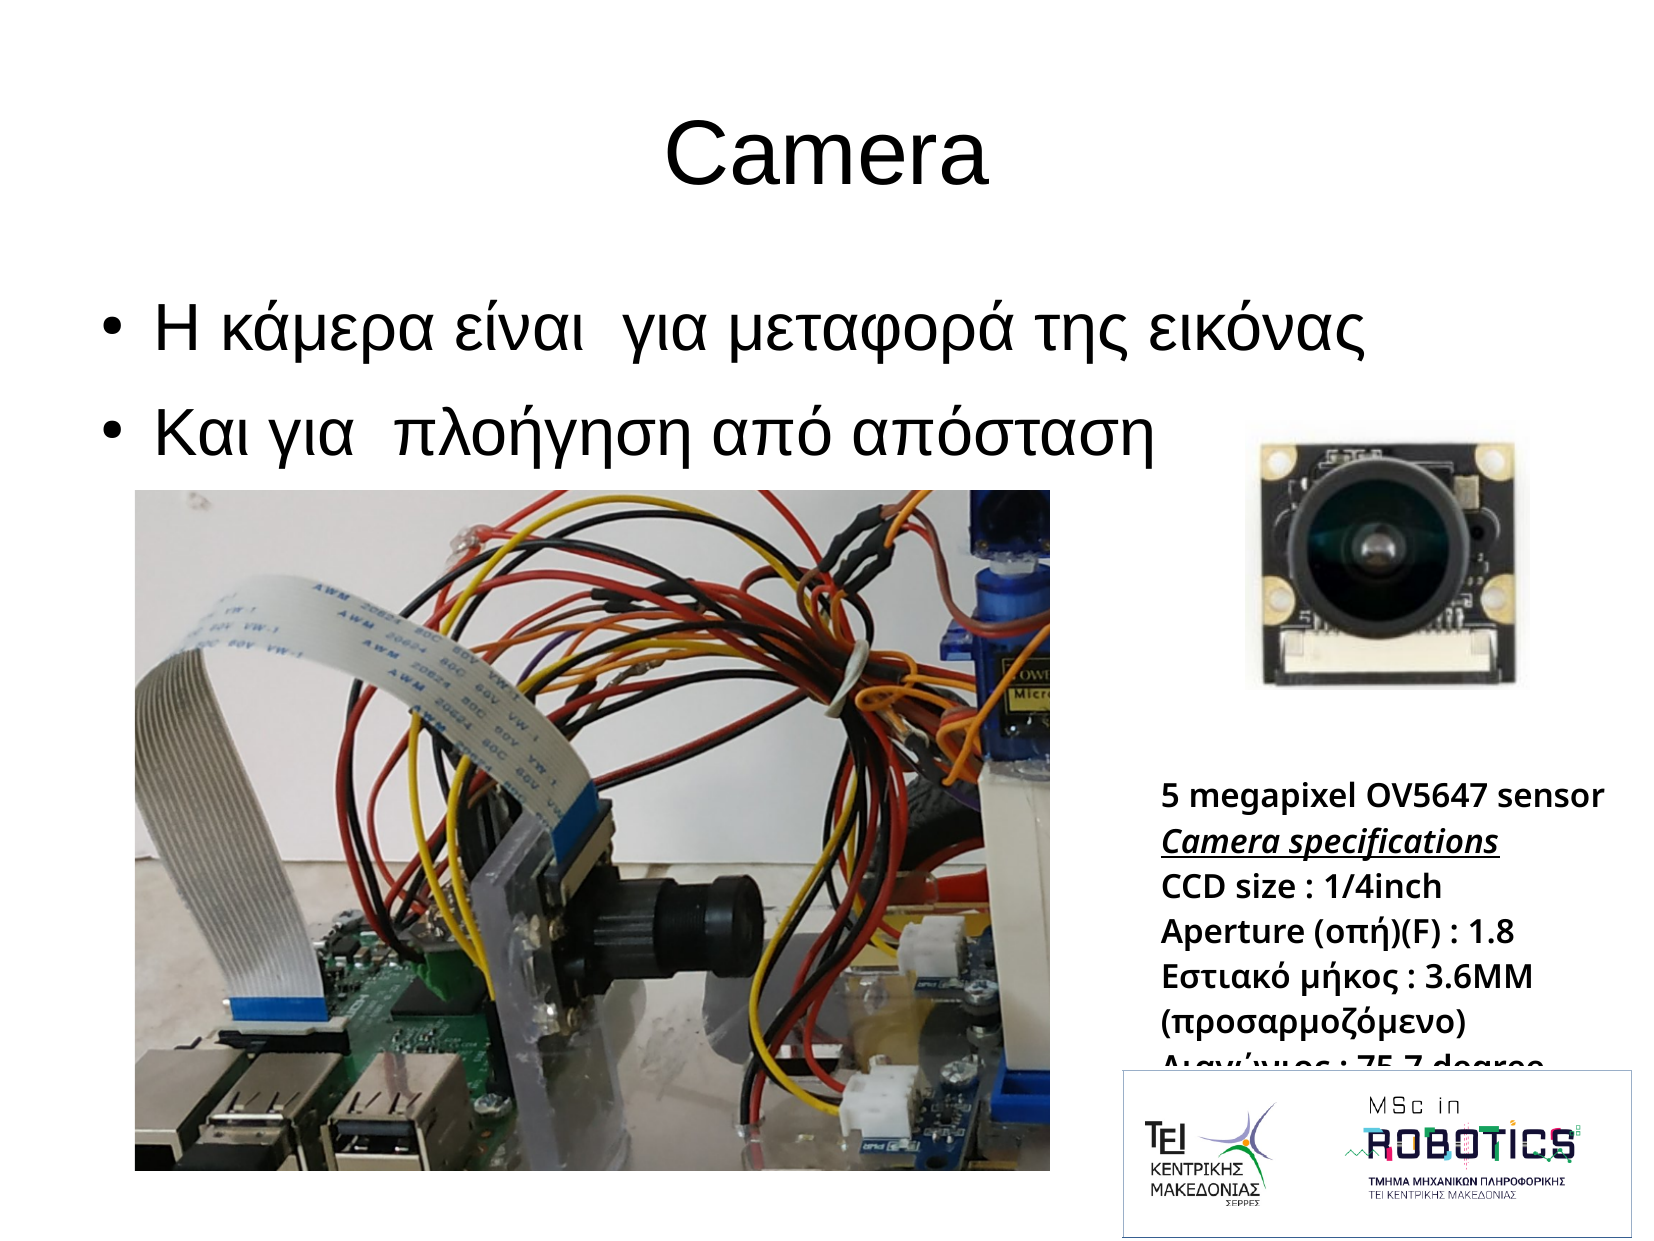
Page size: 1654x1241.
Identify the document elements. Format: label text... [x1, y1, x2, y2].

picture [1119, 1066, 1636, 1241]
picture [1245, 420, 1530, 690]
picture [134, 490, 1050, 1171]
title Camera [82, 49, 1571, 257]
text_box 5 megapixel OV5647 sensor Camera specifications CCD size : 1/4inch Aperture (οπή)(F) : 1.8 Εστιακό μήκος : 3.6MM (προσαρμοζόμενο) Διαγώνιος : 75.7 degree Μεγίστη ανάλυση : 1080p. [1146, 765, 1621, 1066]
list Η κάμερα είναι για μεταφορά της εικόνας Και για πλοήγηση από απόσταση [82, 290, 1571, 1010]
